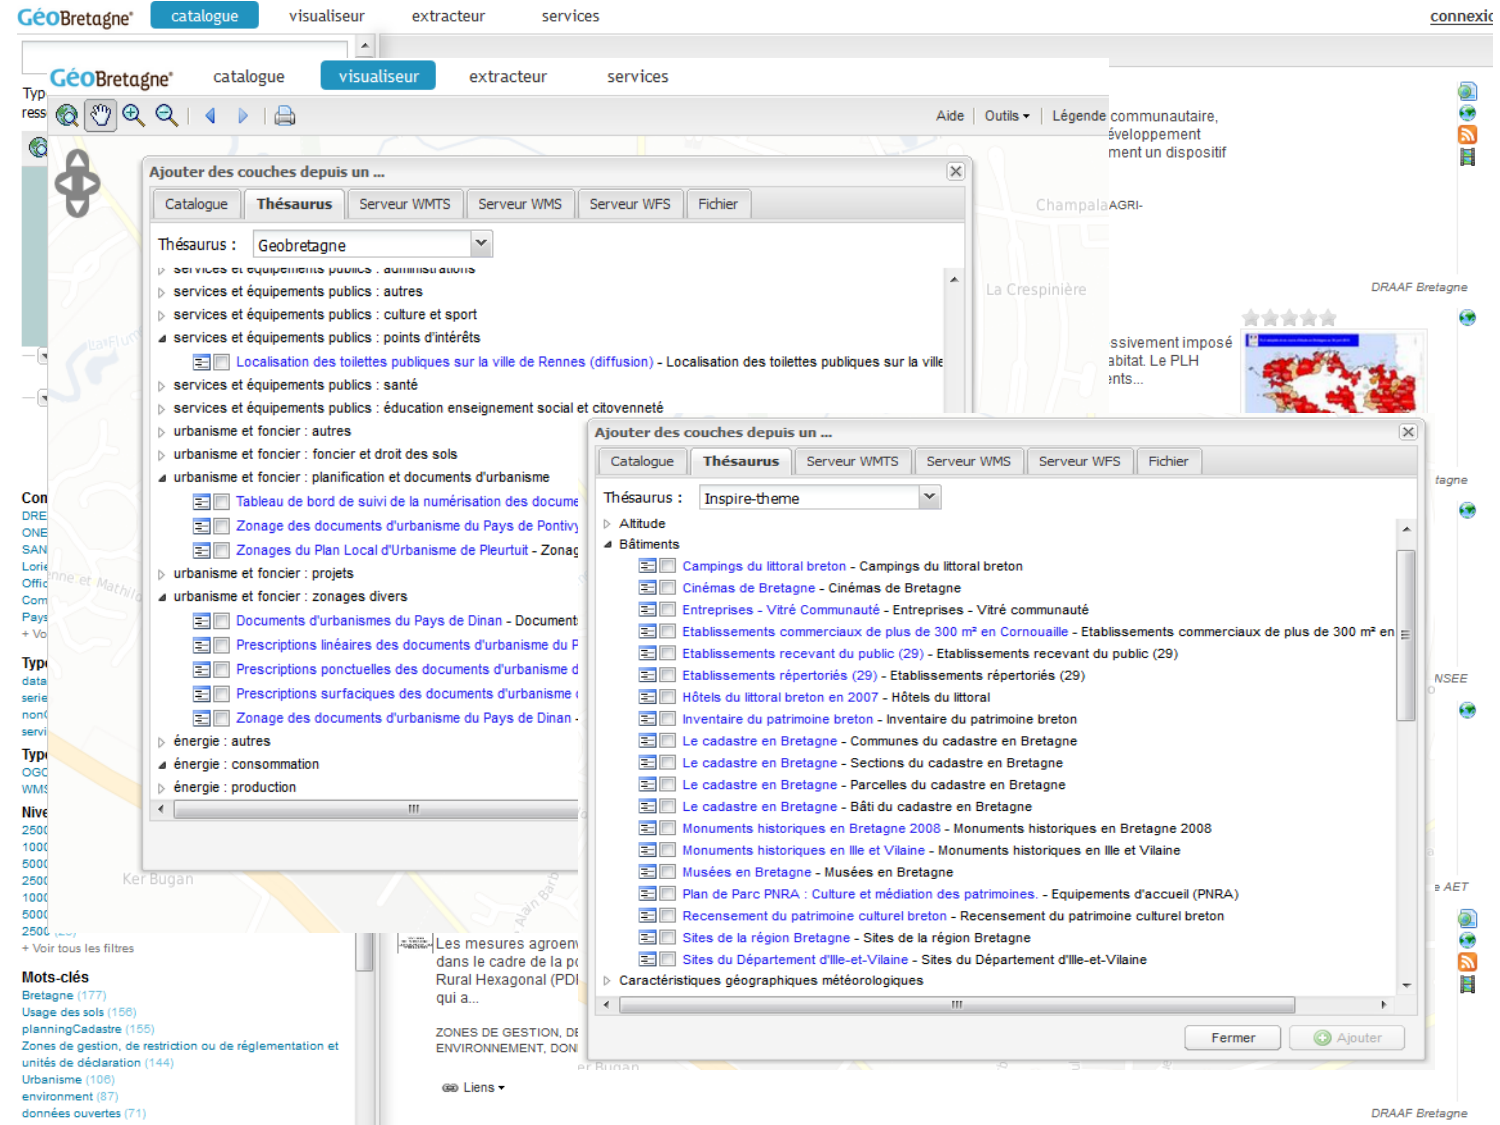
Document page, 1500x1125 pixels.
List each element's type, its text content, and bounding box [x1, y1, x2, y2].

picture [0, 0, 1500, 1125]
text_box Concrétisées par une plate-forme internet : 1. Trouver [878, 0, 1500, 166]
